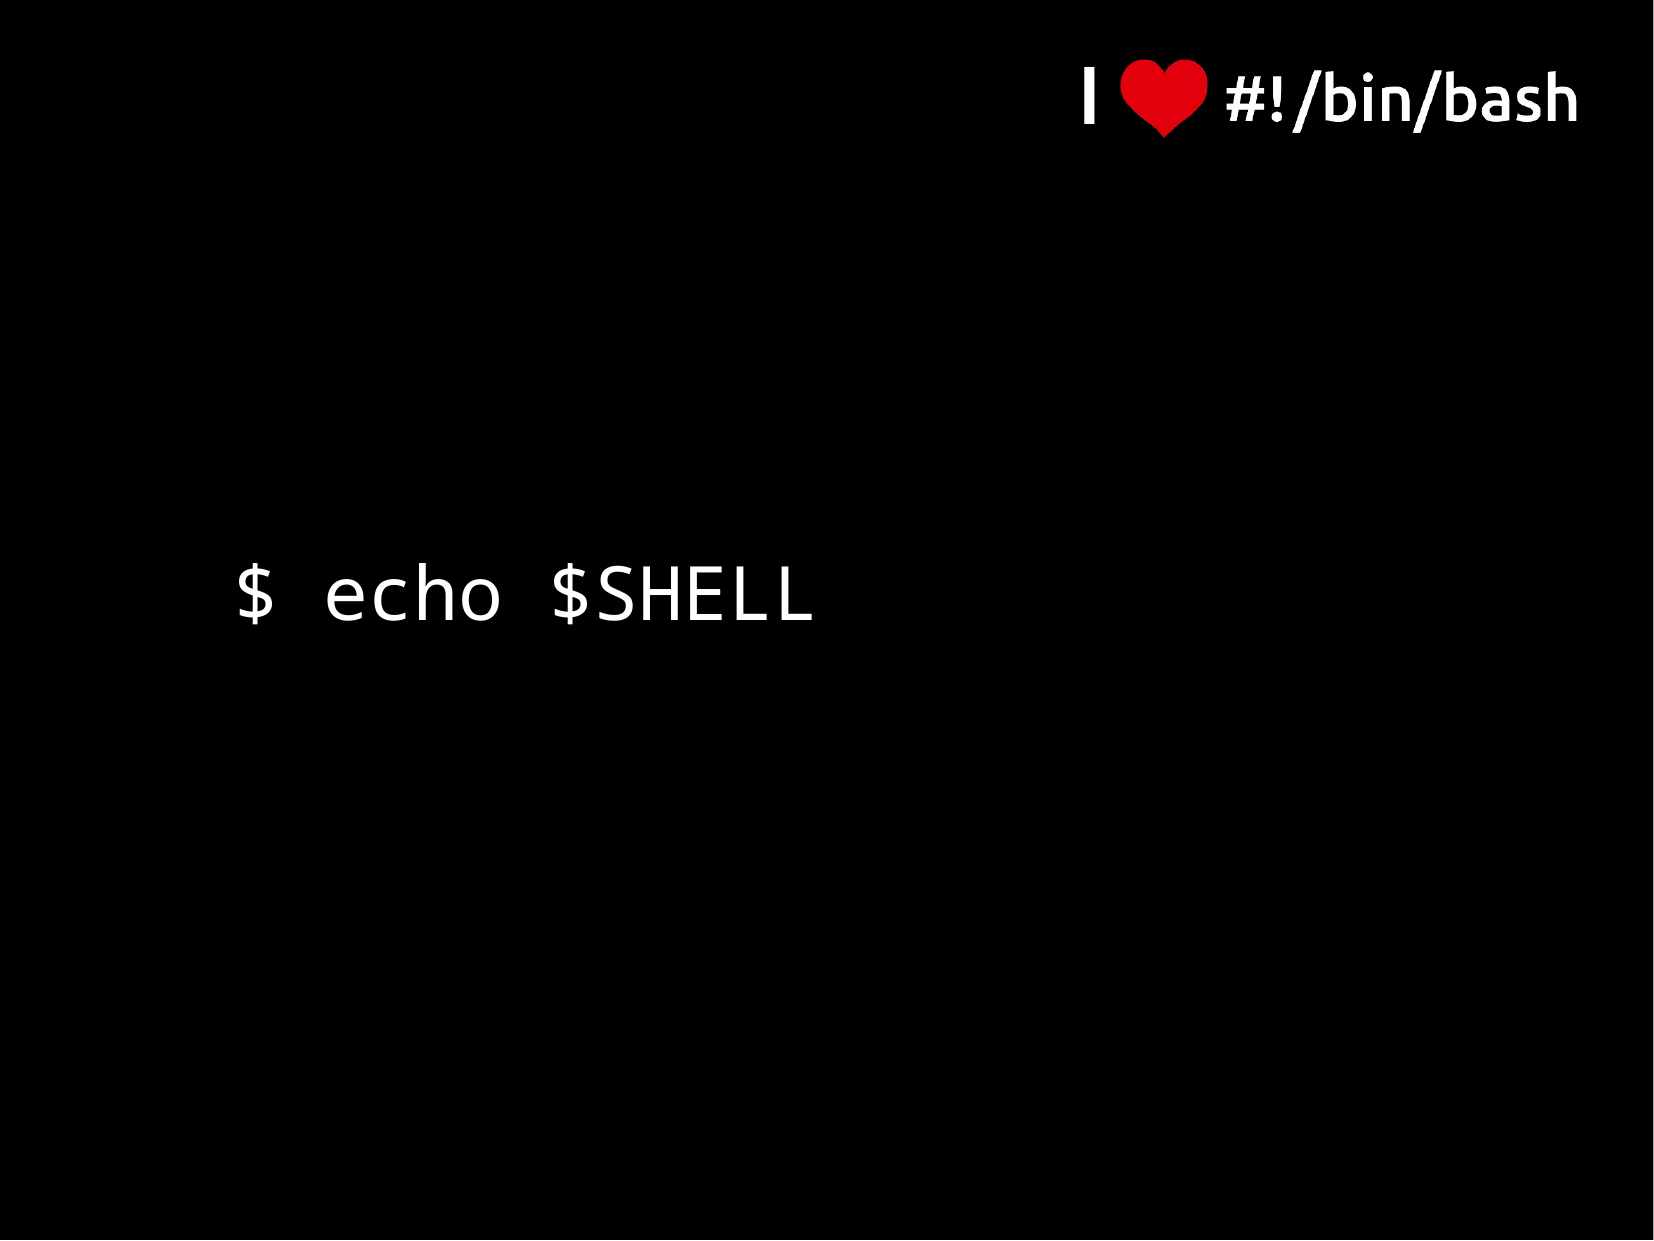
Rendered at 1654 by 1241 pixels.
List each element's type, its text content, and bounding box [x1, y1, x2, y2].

text_box $ echo $SHELL [219, 532, 865, 654]
picture [1064, 45, 1595, 154]
